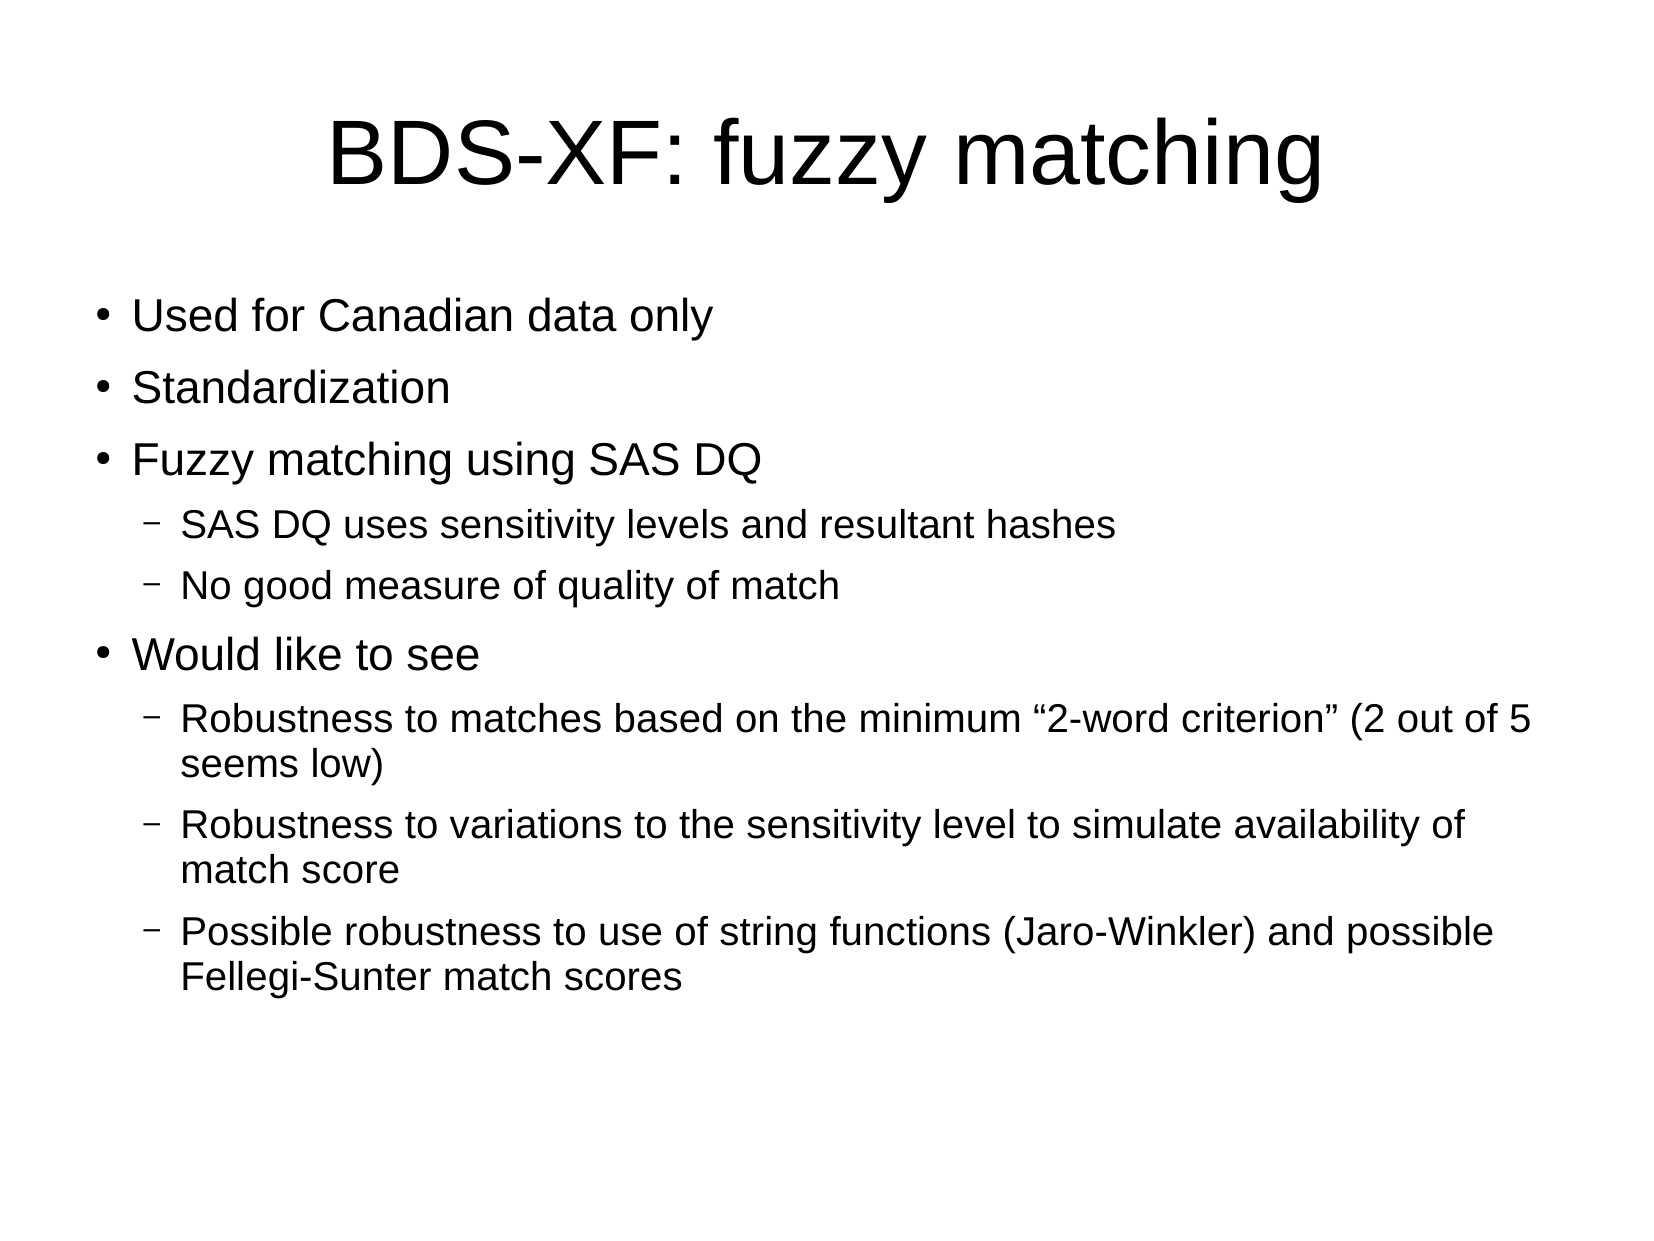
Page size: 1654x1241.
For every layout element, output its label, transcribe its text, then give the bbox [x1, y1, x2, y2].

title BDS-XF: fuzzy matching [82, 49, 1571, 257]
list Used for Canadian data only Standardization Fuzzy matching using SAS DQ SAS DQ uses sensitivity levels and resultant hashes No good measure of quality of match Would like to see Robustness to matches based on the minimum “2-word criterion” (2 out of 5 seems low) Robustness to variations to the sensitivity level to simulate availability of match score Possible robustness to use of string functions (Jaro-Winkler) and possible Fellegi-Sunter match scores [82, 290, 1571, 1010]
